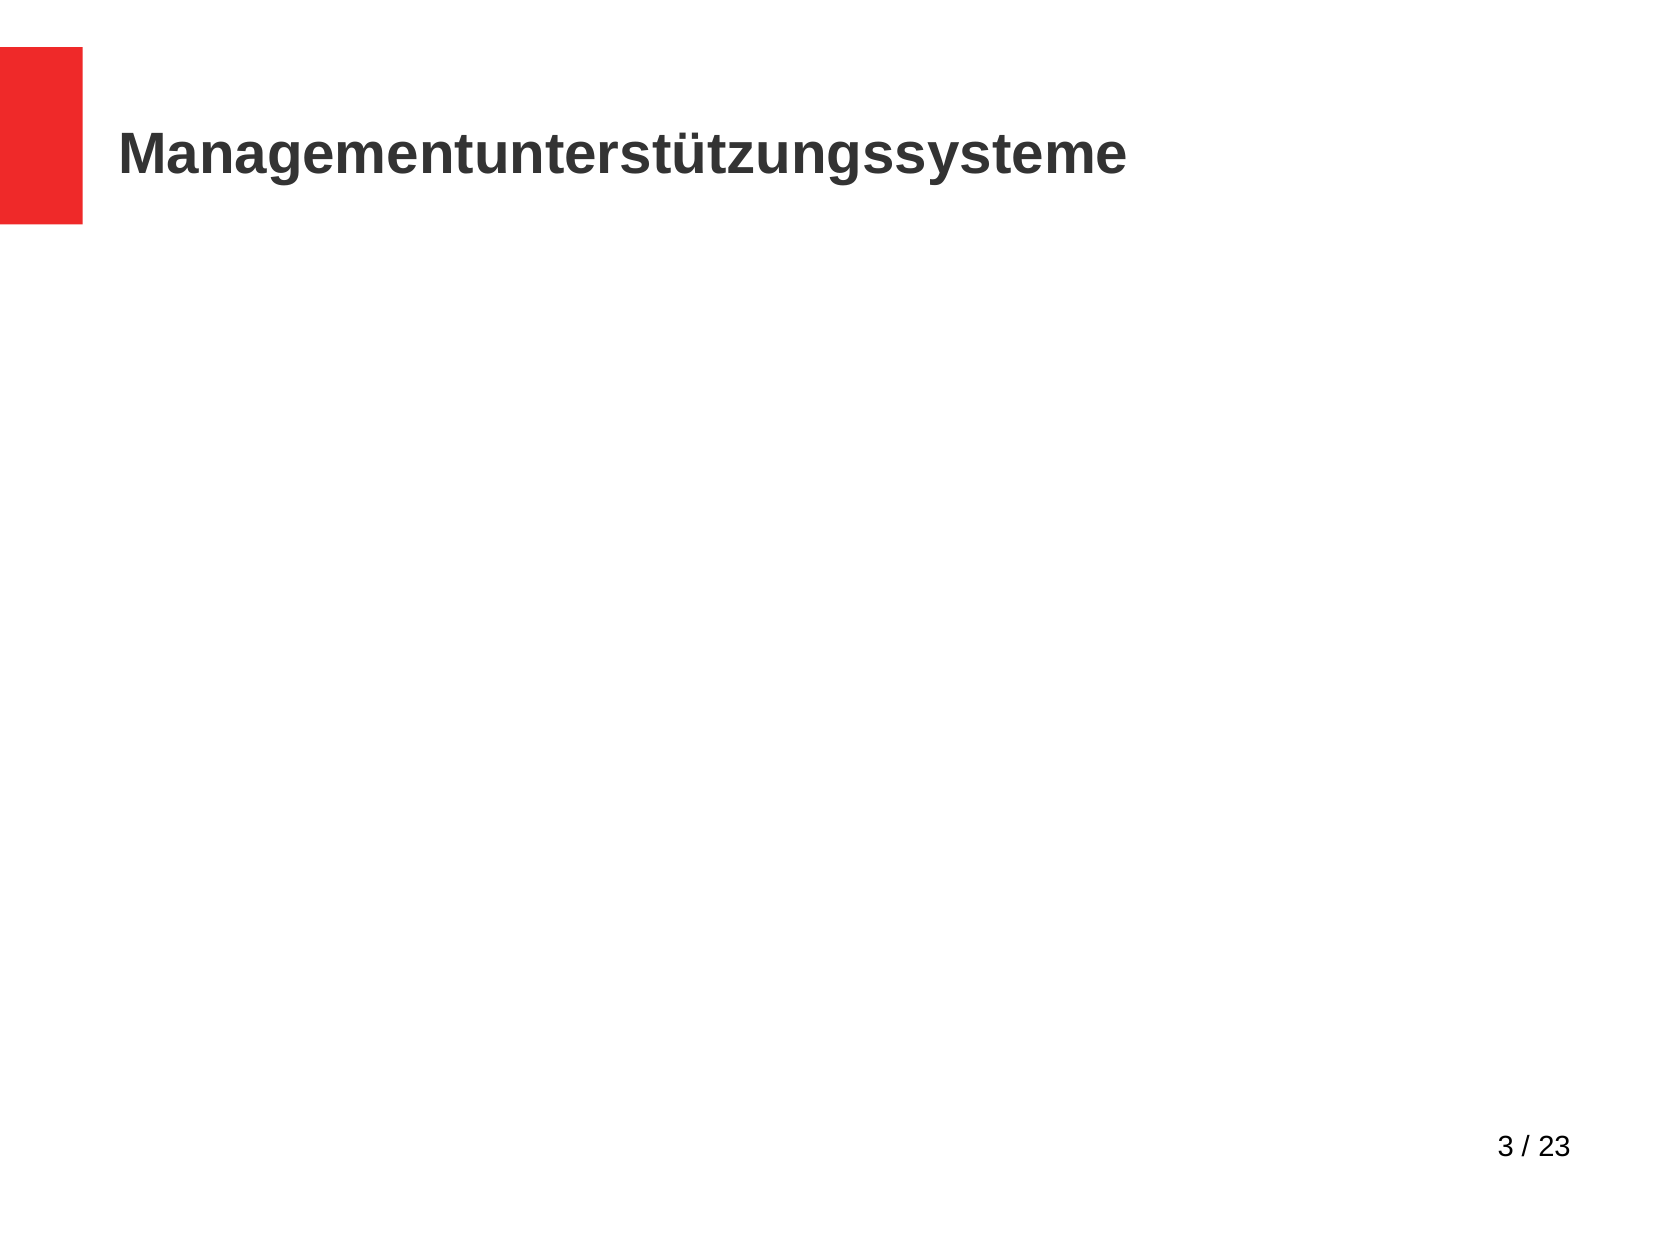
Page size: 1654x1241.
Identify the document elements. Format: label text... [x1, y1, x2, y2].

title Managementunterstützungssysteme [118, 49, 1571, 257]
